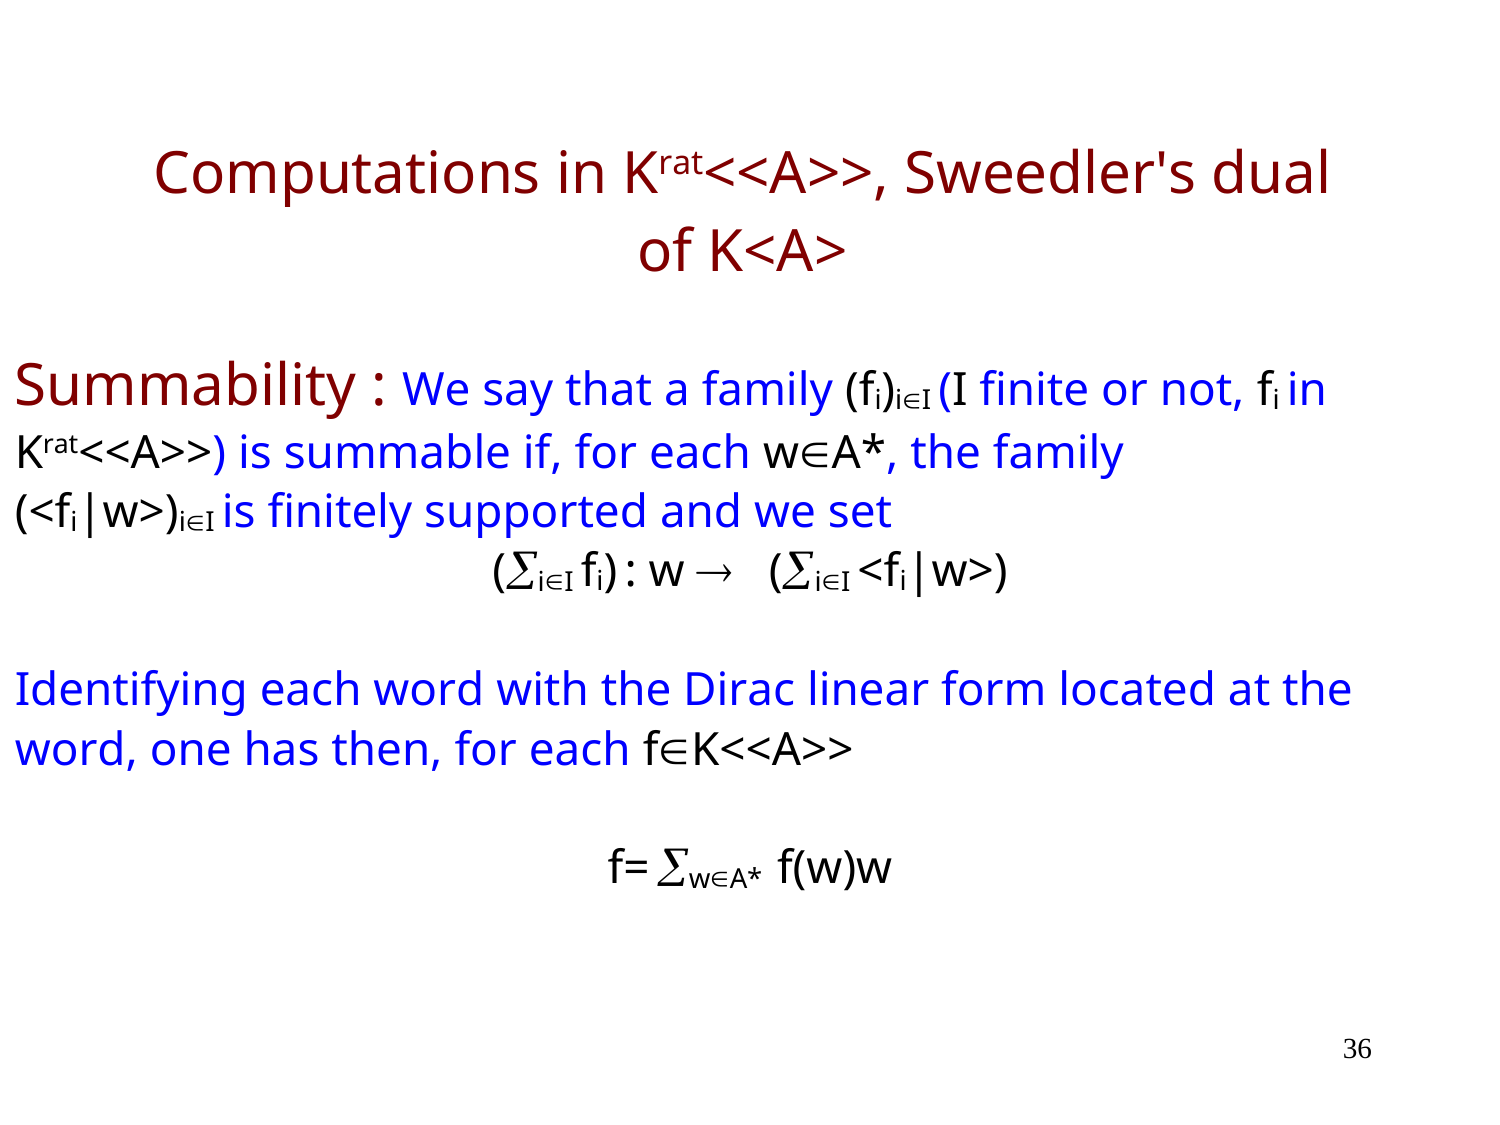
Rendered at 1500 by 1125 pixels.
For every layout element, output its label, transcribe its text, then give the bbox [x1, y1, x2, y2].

chart [690, 531, 809, 591]
text_box Computations in Krat<<A>>, Sweedler's dual of K<A> Summability : We say that a family (fi)iI (I finite or not, fi in Krat<<A>>) is summable if, for each wA*, the family (<fi|w>)iI is finitely supported and we set (iI fi) : w  (iI <fi|w>) Identifying each word with the Dirac linear form located at the word, one has then, for each fK<<A>> f= wA* f(w)w [0, 124, 1500, 977]
